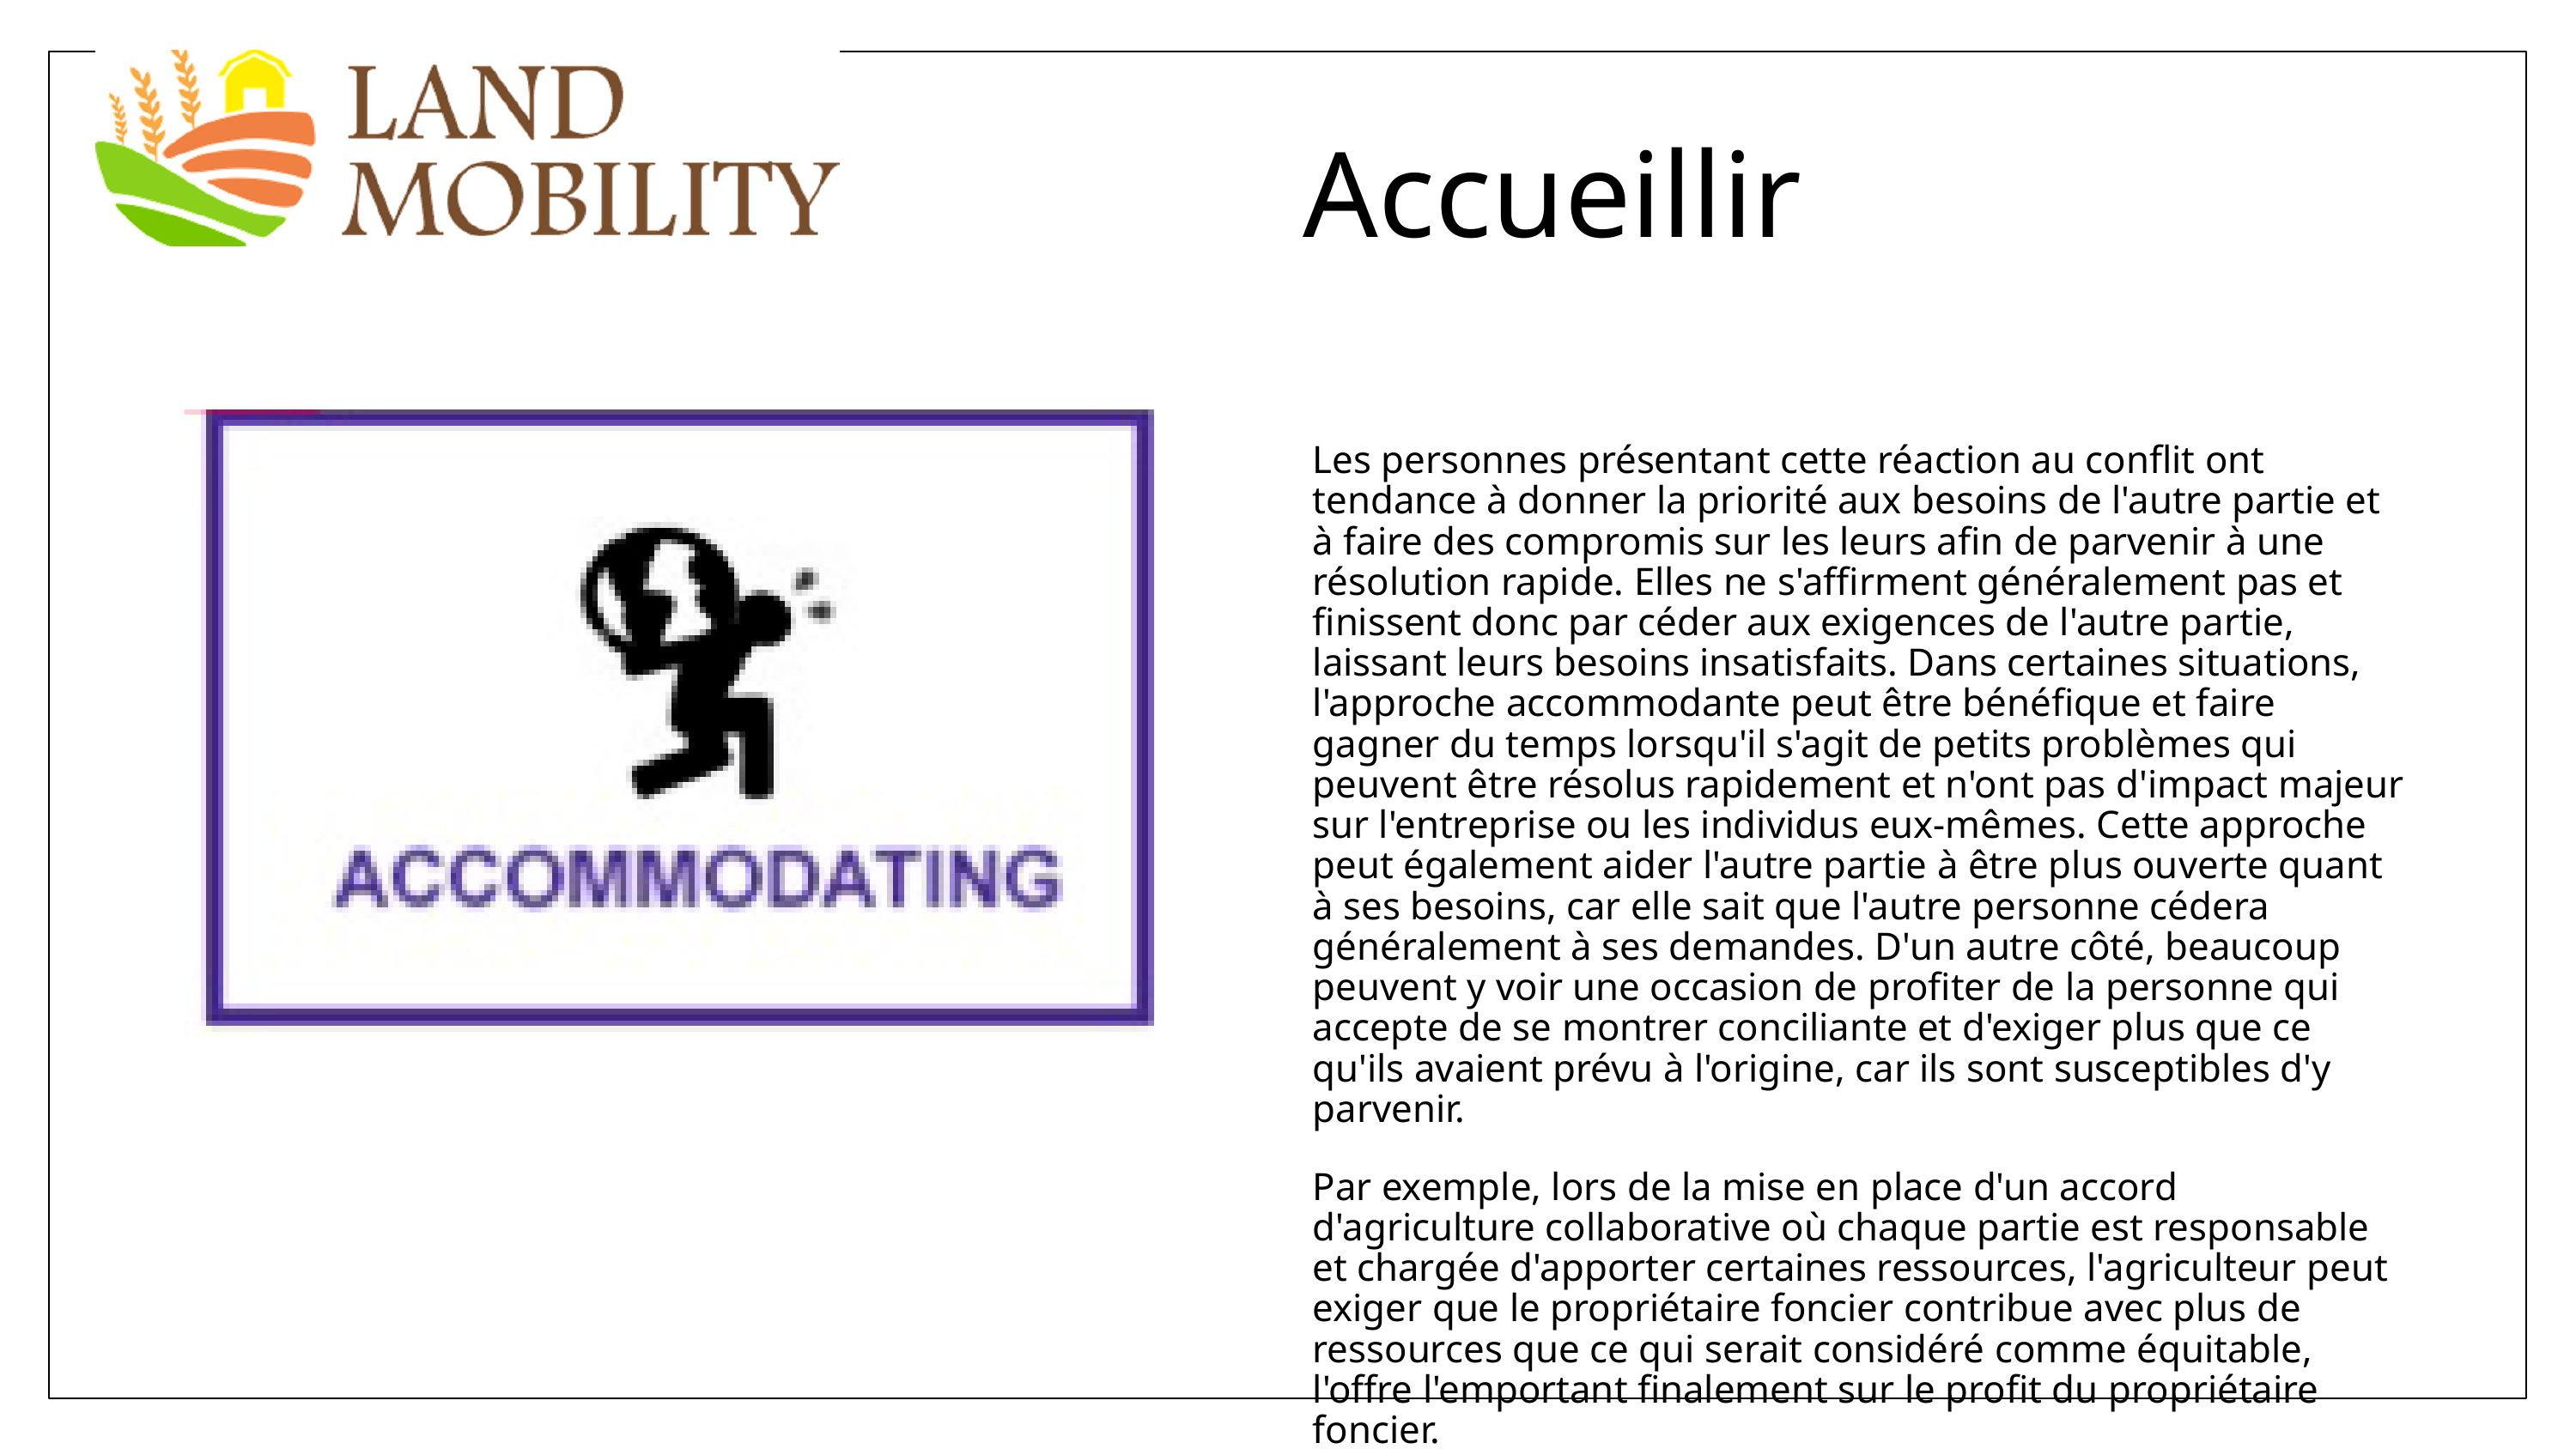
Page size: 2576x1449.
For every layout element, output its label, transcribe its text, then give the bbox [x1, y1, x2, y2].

picture [95, 50, 840, 246]
title Accueillir [1290, 129, 2424, 415]
list Les personnes présentant cette réaction au conflit ont tendance à donner la priorité aux besoins de l'autre partie et à faire des compromis sur les leurs afin de parvenir à une résolution rapide. Elles ne s'affirment généralement pas et finissent donc par céder aux exigences de l'autre partie, laissant leurs besoins insatisfaits. Dans certaines situations, l'approche accommodante peut être bénéfique et faire gagner du temps lorsqu'il s'agit de petits problèmes qui peuvent être résolus rapidement et n'ont pas d'impact majeur sur l'entreprise ou les individus eux-mêmes. Cette approche peut également aider l'autre partie à être plus ouverte quant à ses besoins, car elle sait que l'autre personne cédera généralement à ses demandes. D'un autre côté, beaucoup peuvent y voir une occasion de profiter de la personne qui accepte de se montrer conciliante et d'exiger plus que ce qu'ils avaient prévu à l'origine, car ils sont susceptibles d'y parvenir. Par exemple, lors de la mise en place d'un accord d'agriculture collaborative où chaque partie est responsable et chargée d'apporter certaines ressources, l'agriculteur peut exiger que le propriétaire foncier contribue avec plus de ressources que ce qui serait considéré comme équitable, l'offre l'emportant finalement sur le profit du propriétaire foncier. [1290, 434, 2424, 1288]
picture [184, 409, 1155, 1039]
